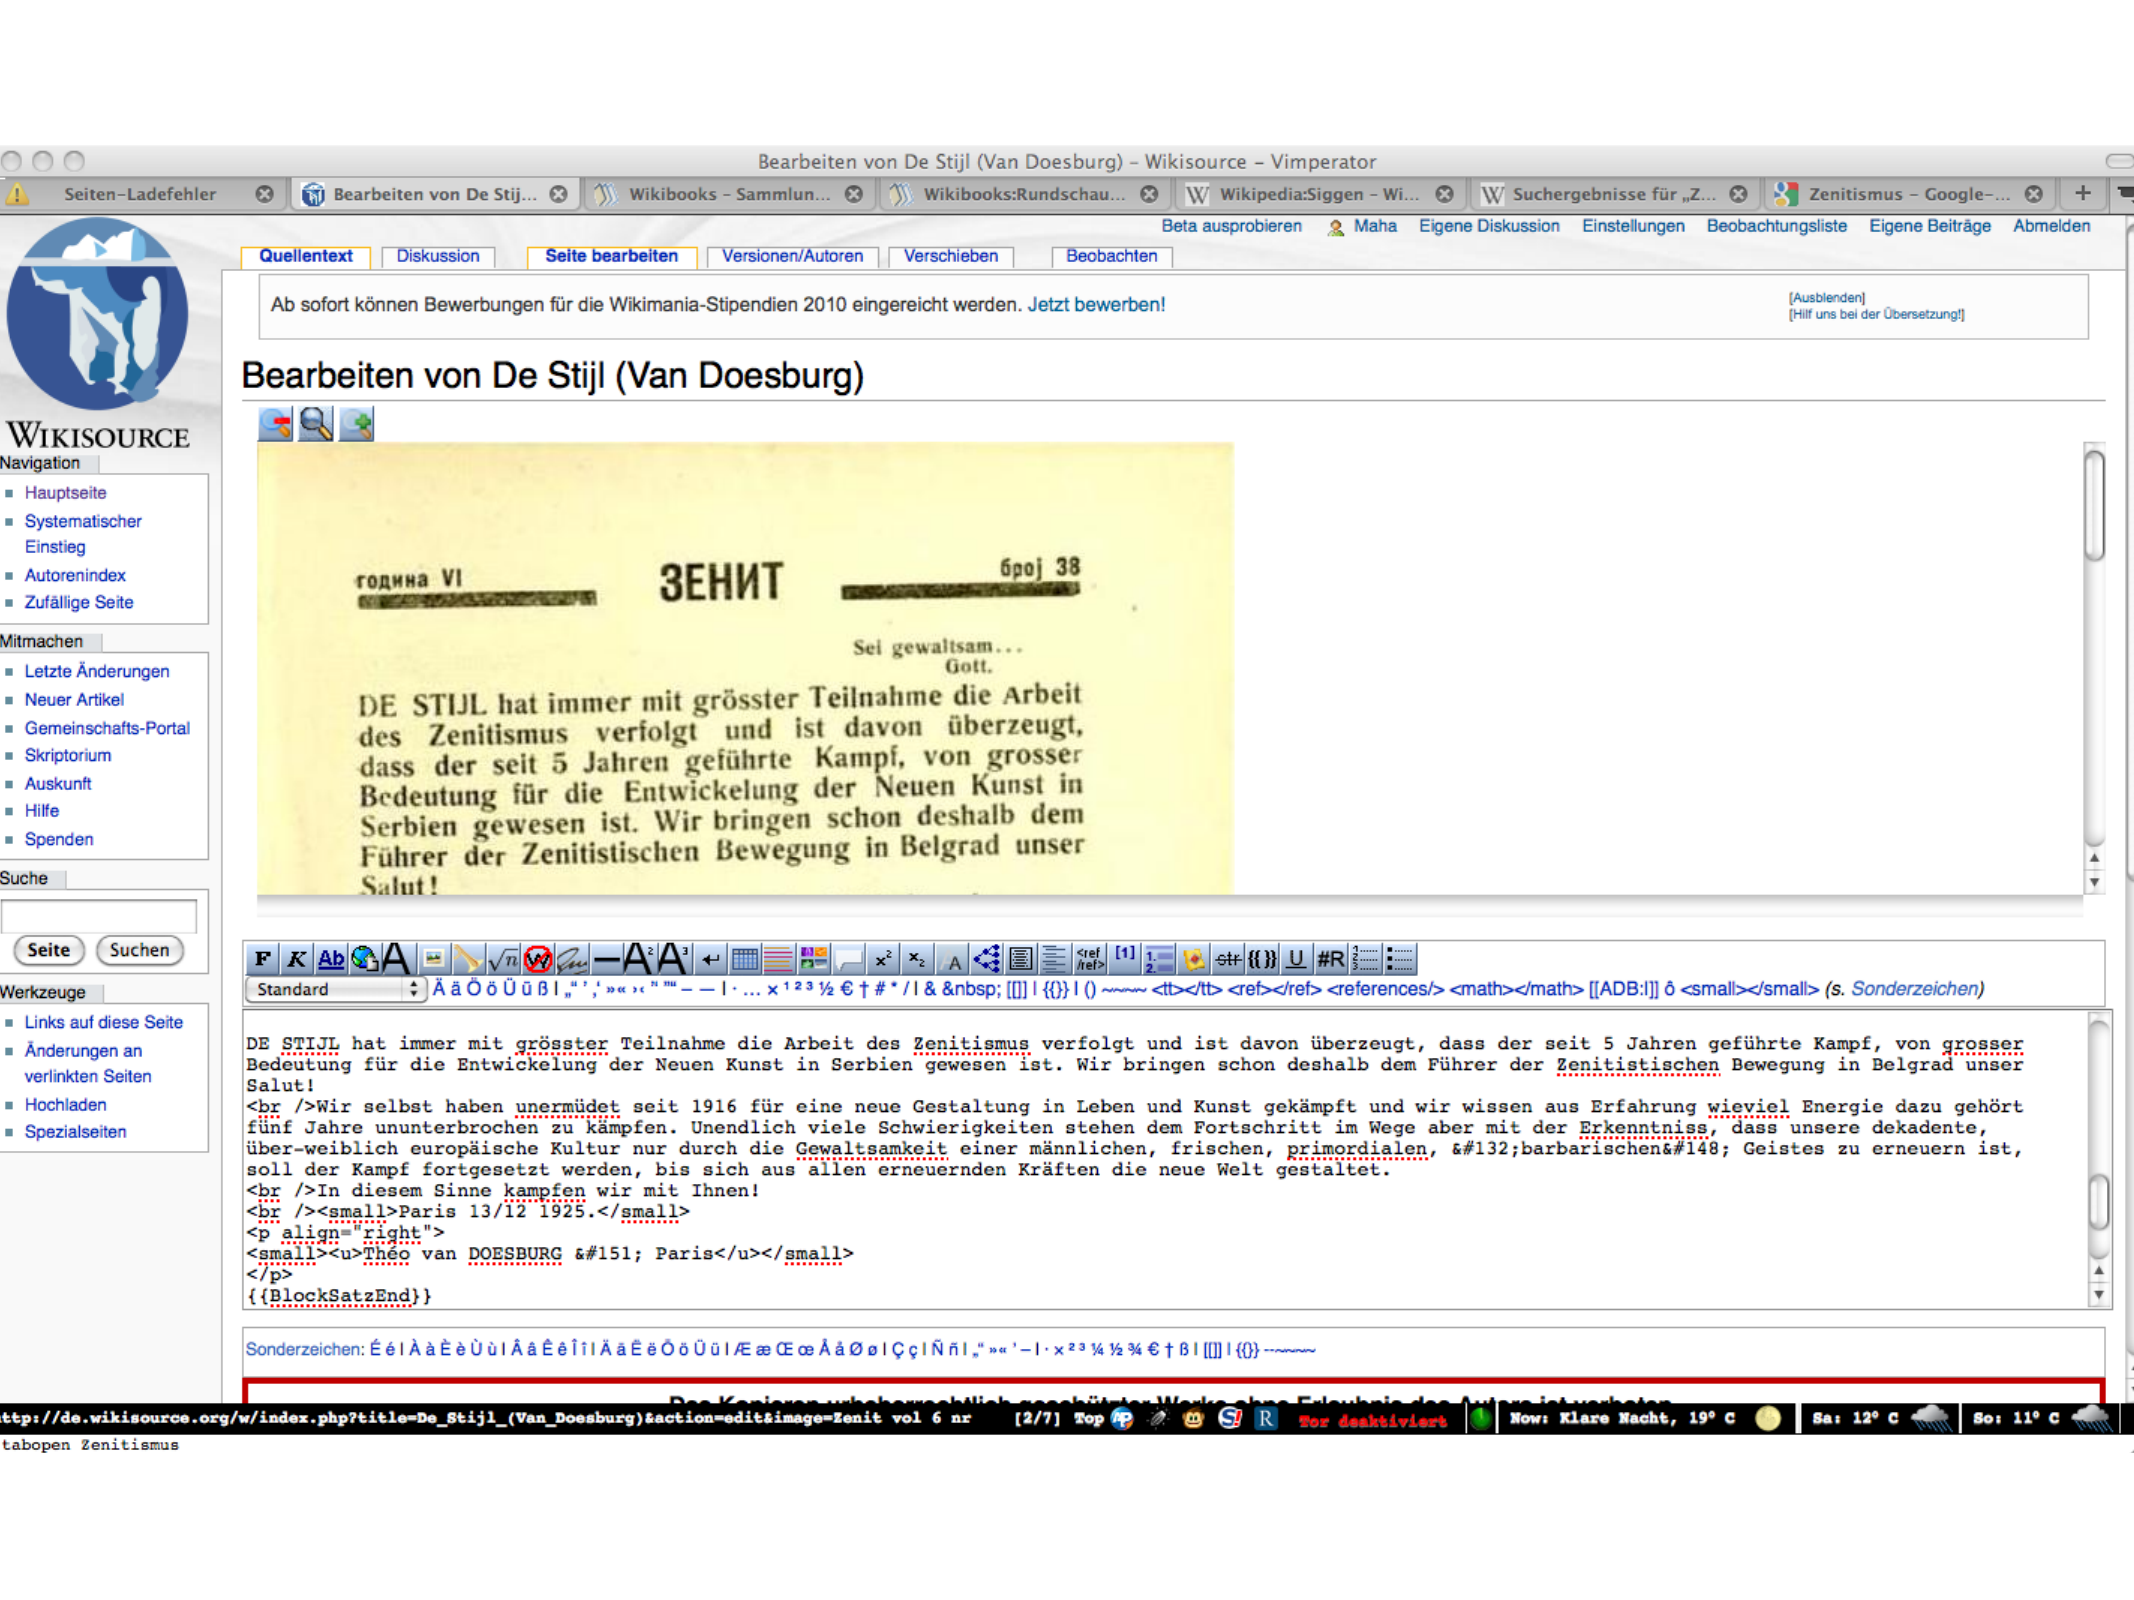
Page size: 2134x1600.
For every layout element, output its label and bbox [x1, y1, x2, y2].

picture [0, 145, 2134, 1453]
